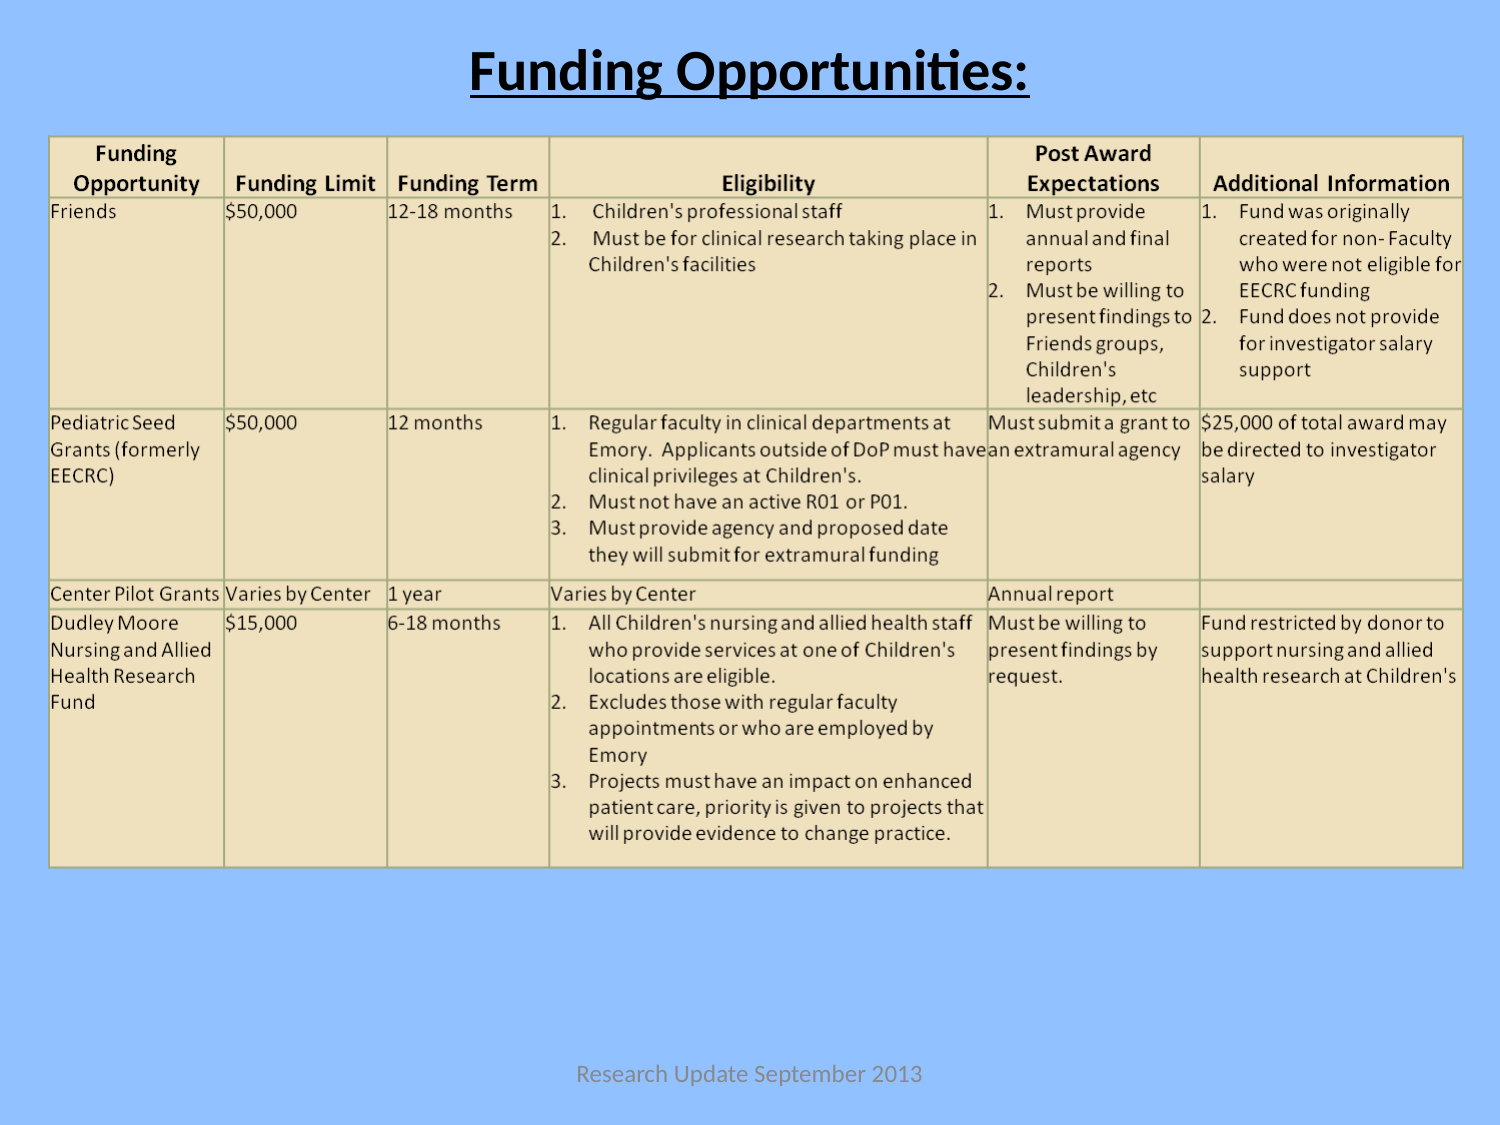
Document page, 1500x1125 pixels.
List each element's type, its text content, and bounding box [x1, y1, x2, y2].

text_box Research Update September 2013 [512, 1042, 988, 1103]
text_box Funding Opportunities: [75, 24, 1426, 118]
picture [37, 126, 1475, 881]
